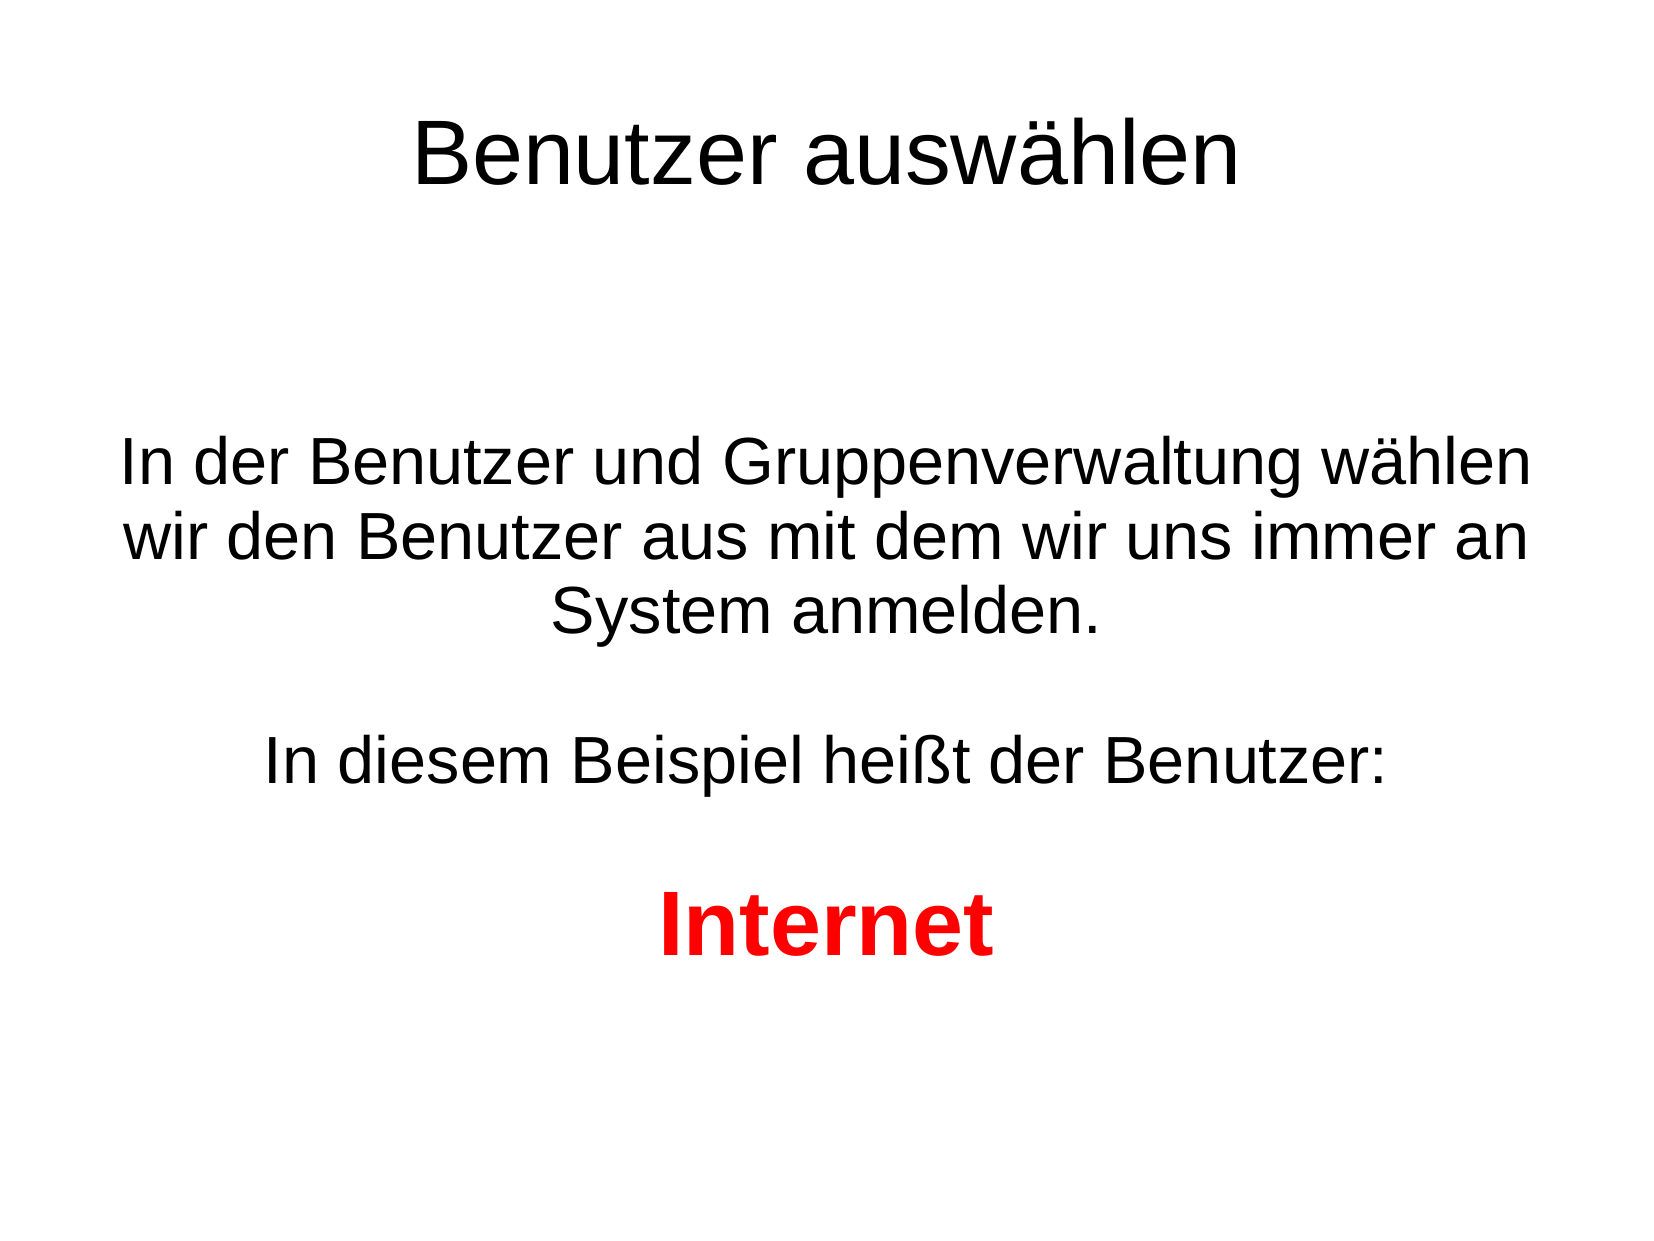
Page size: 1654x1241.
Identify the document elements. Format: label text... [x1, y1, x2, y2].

title Benutzer auswählen [82, 49, 1571, 257]
subtitle In der Benutzer und Gruppenverwaltung wählen wir den Benutzer aus mit dem wir uns immer an System anmelden. In diesem Beispiel heißt der Benutzer: Internet [82, 290, 1571, 1109]
